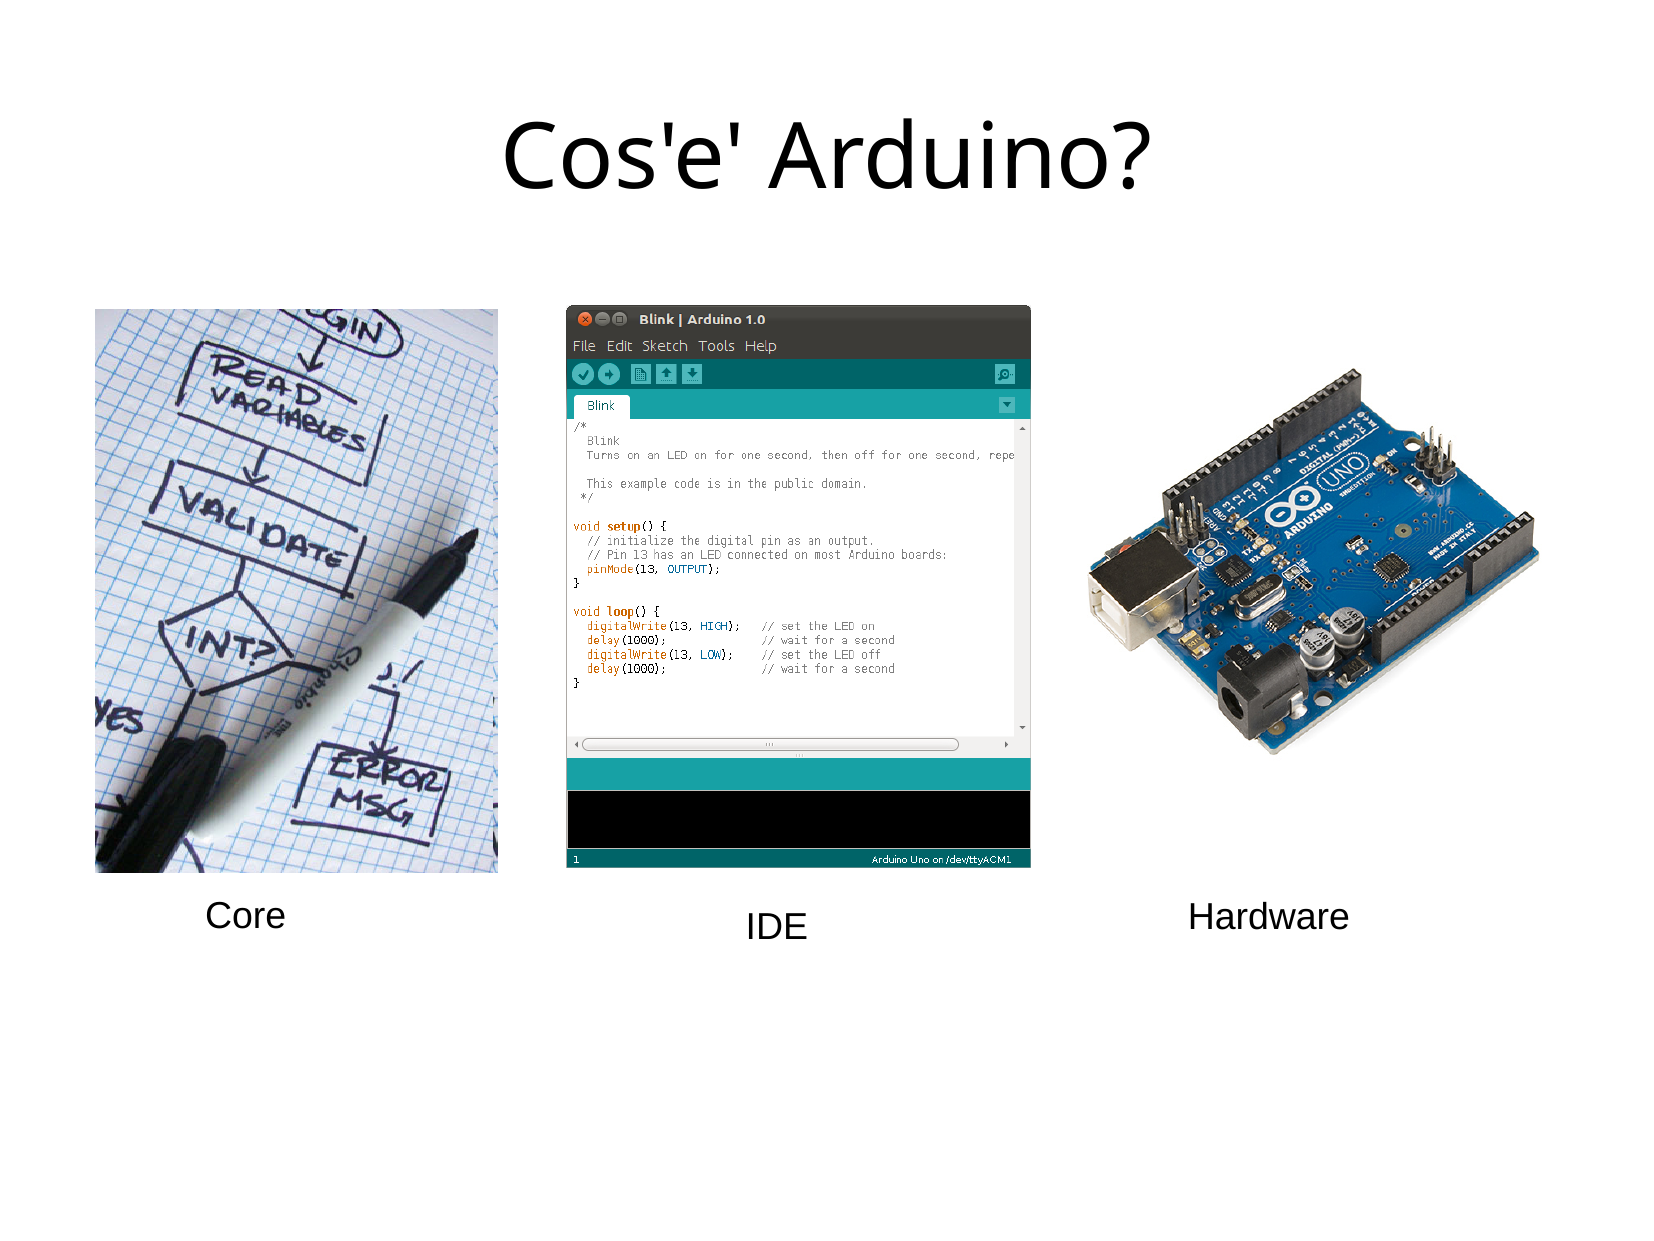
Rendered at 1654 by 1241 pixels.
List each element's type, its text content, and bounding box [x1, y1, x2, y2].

text_box Hardware [1173, 888, 1417, 965]
text_box Core [190, 887, 351, 953]
text_box IDE [730, 898, 848, 970]
picture [95, 309, 498, 873]
picture [1067, 313, 1554, 821]
title Cos'e' Arduino? [82, 49, 1571, 257]
picture [566, 305, 1031, 868]
